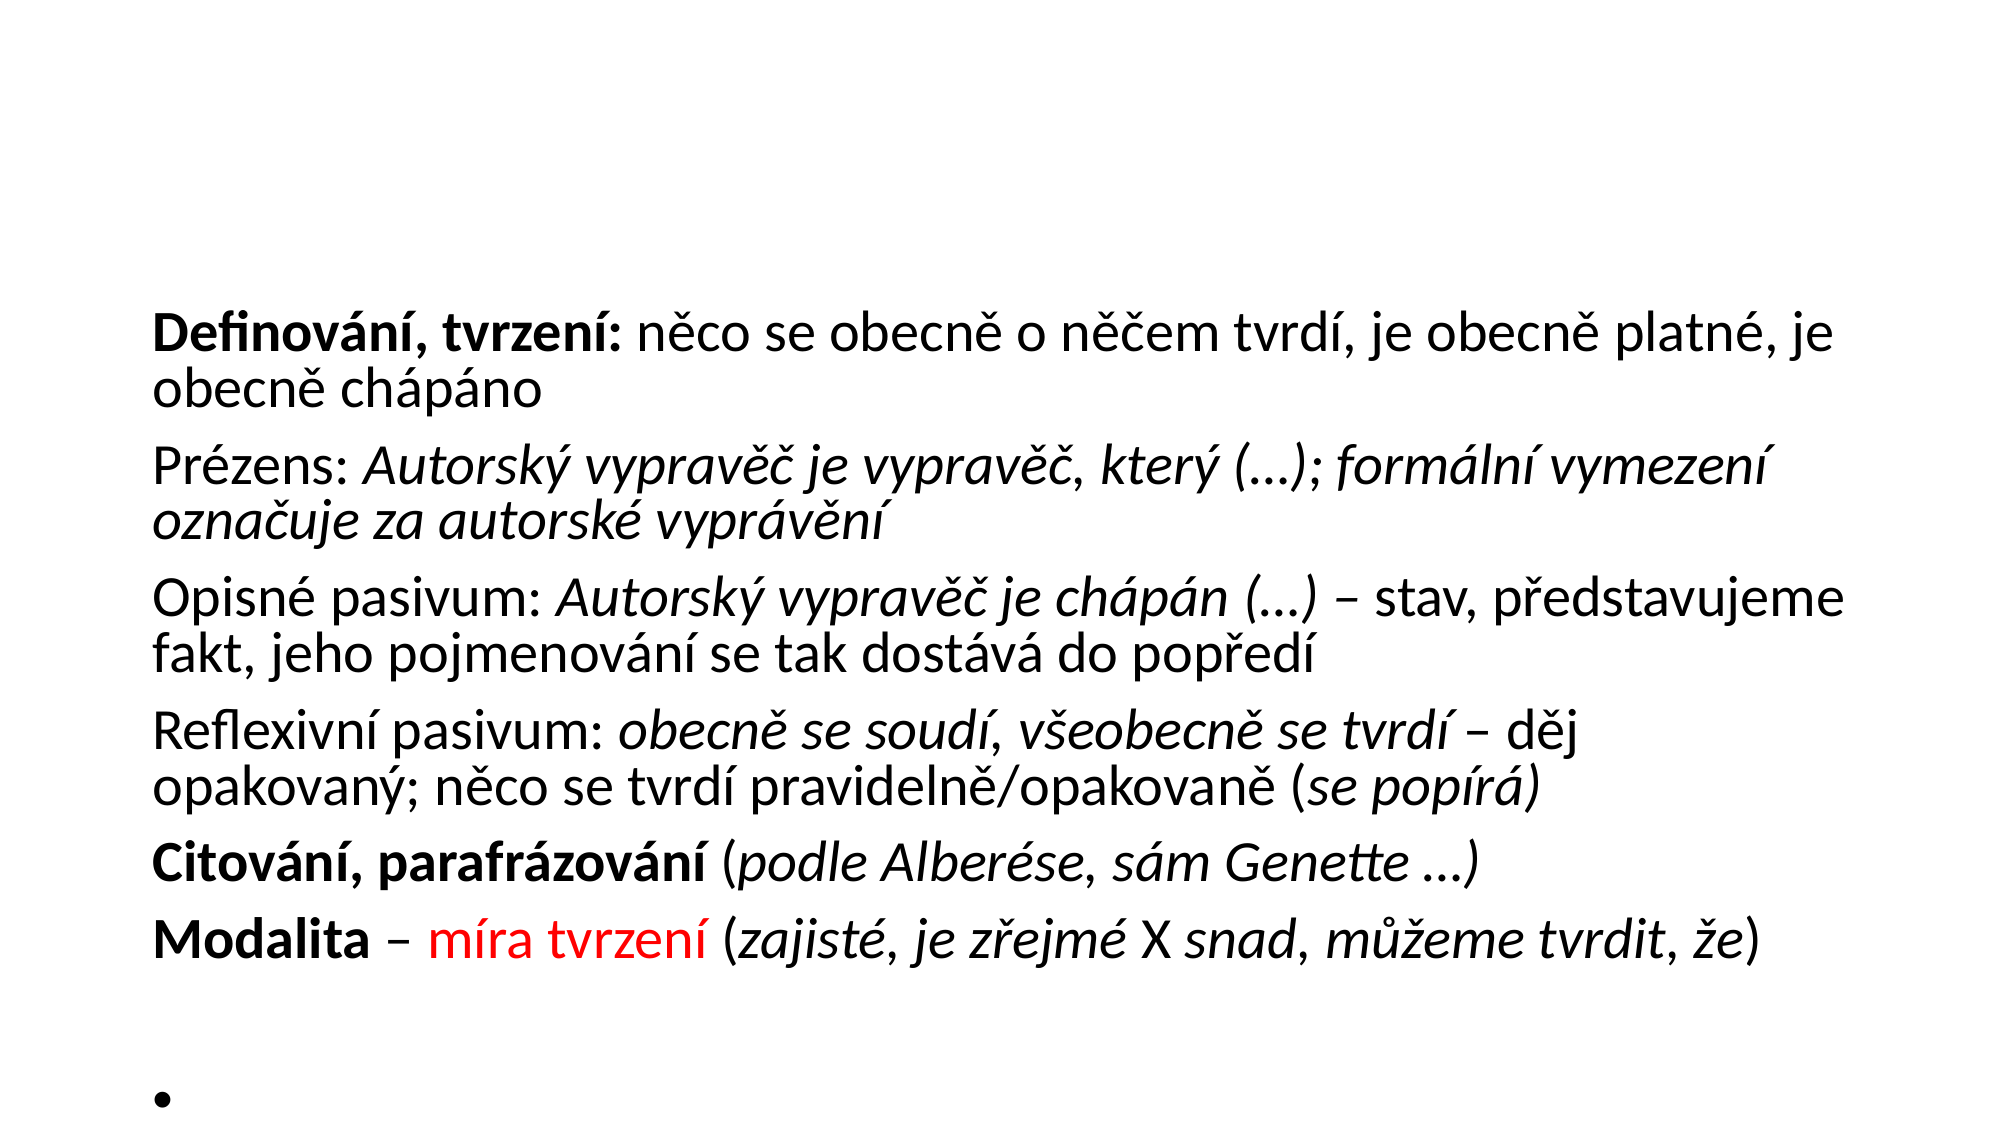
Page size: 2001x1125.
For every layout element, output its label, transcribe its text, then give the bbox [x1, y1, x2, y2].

list Definování, tvrzení: něco se obecně o něčem tvrdí, je obecně platné, je obecně chápáno Prézens: Autorský vypravěč je vypravěč, který (…); formální vymezení označuje za autorské vyprávění Opisné pasivum: Autorský vypravěč je chápán (…) – stav, představujeme fakt, jeho pojmenování se tak dostává do popředí Reflexivní pasivum: obecně se soudí, všeobecně se tvrdí – děj opakovaný; něco se tvrdí pravidelně/opakovaně (se popírá) Citování, parafrázování (podle Alberése, sám Genette …) Modalita – míra tvrzení (zajisté, je zřejmé X snad, můžeme tvrdit, že) [137, 299, 1863, 1014]
